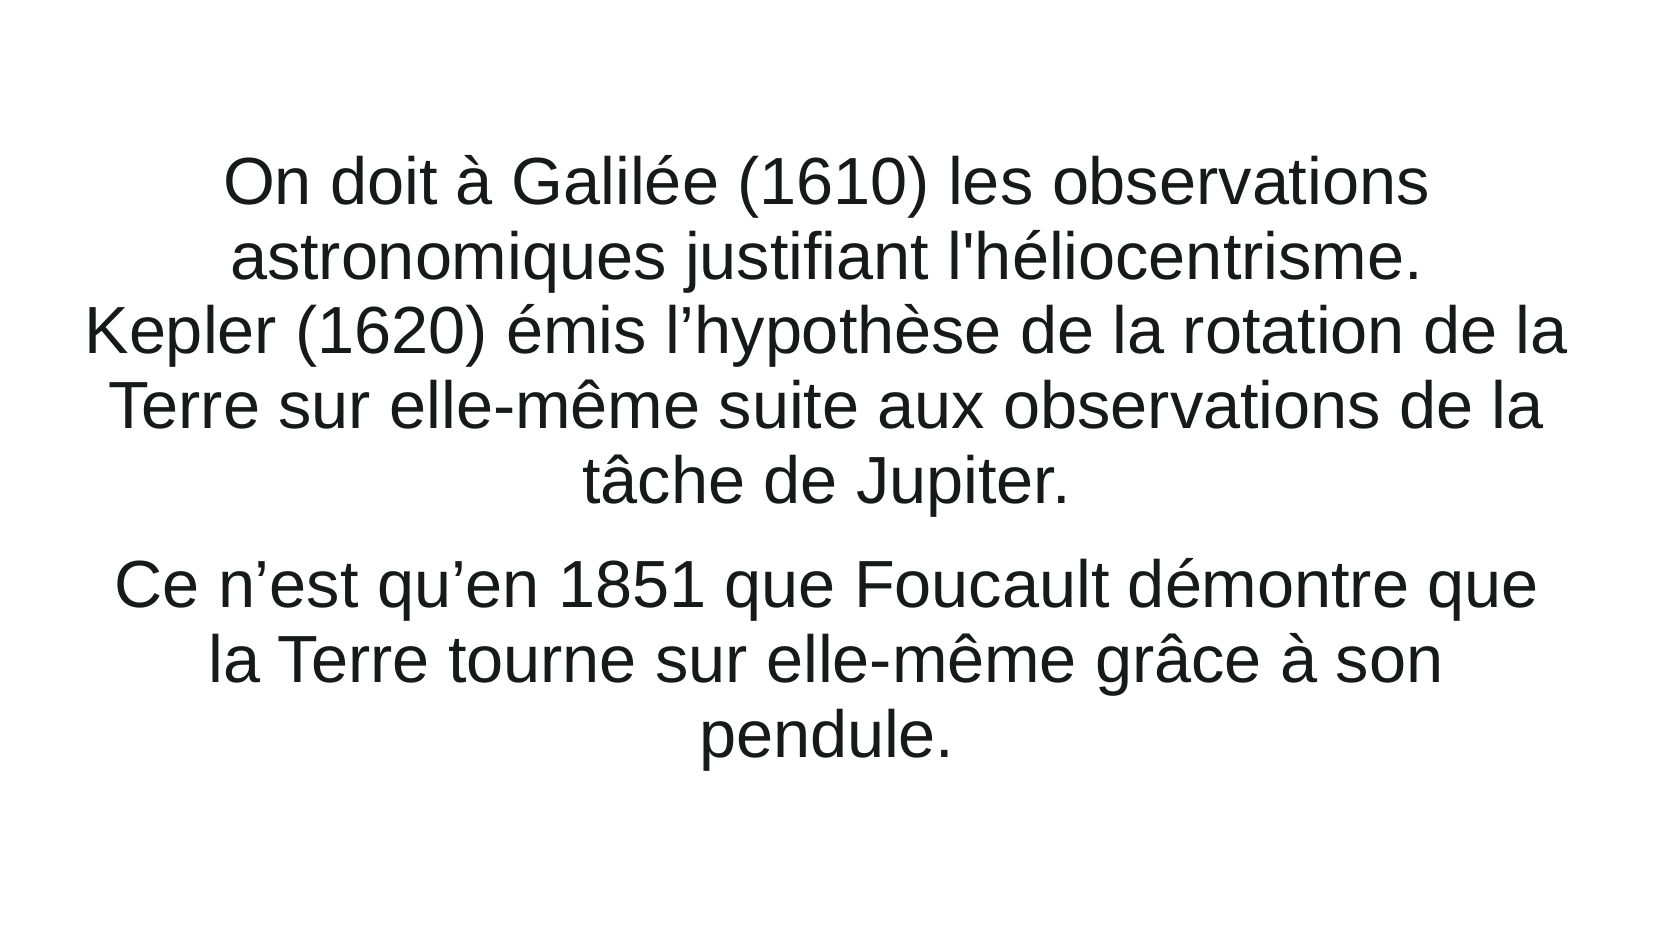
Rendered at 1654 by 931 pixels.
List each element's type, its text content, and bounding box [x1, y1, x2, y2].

subtitle On doit à Galilée (1610) les observations astronomiques justifiant l'héliocentrisme. Kepler (1620) émis l’hypothèse de la rotation de la Terre sur elle-même suite aux observations de la tâche de Jupiter. Ce n’est qu’en 1851 que Foucault démontre que la Terre tourne sur elle-même grâce à son pendule. [82, 29, 1571, 886]
